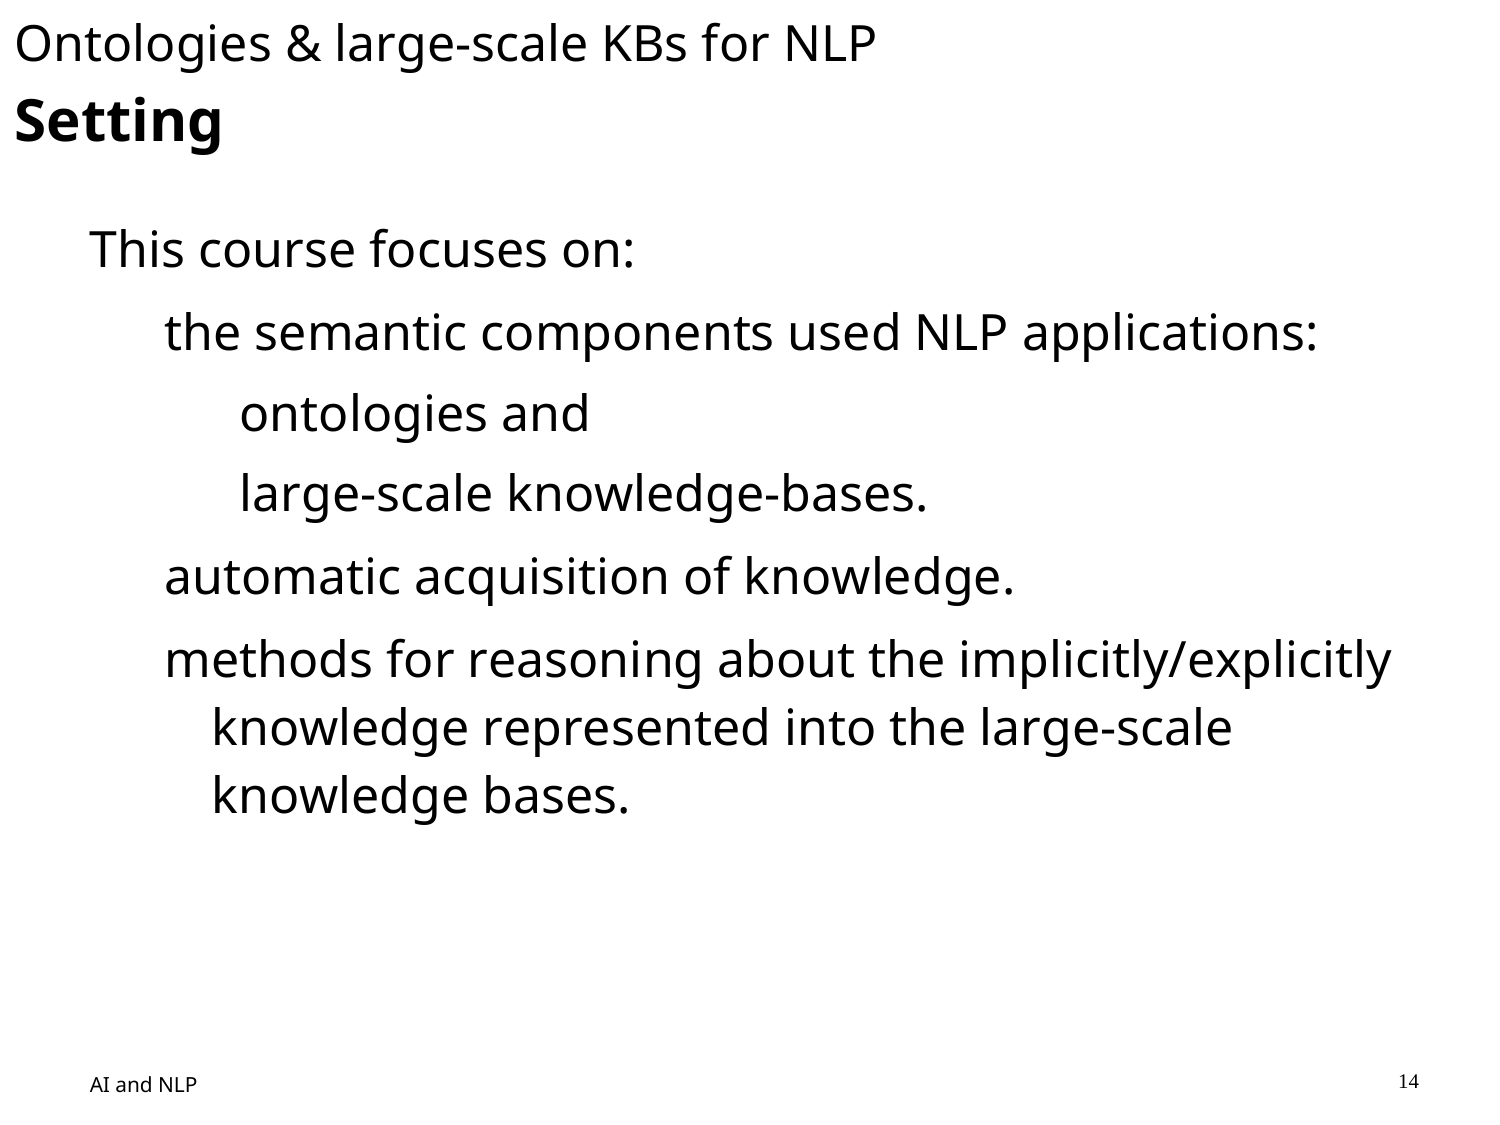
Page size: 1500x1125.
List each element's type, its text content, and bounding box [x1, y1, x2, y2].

title Ontologies & large-scale KBs for NLP Setting [0, 0, 1500, 158]
list This course focuses on: the semantic components used NLP applications: ontologies and large-scale knowledge-bases. automatic acquisition of knowledge. methods for reasoning about the implicitly/explicitly knowledge represented into the large-scale knowledge bases. [75, 158, 1438, 1001]
